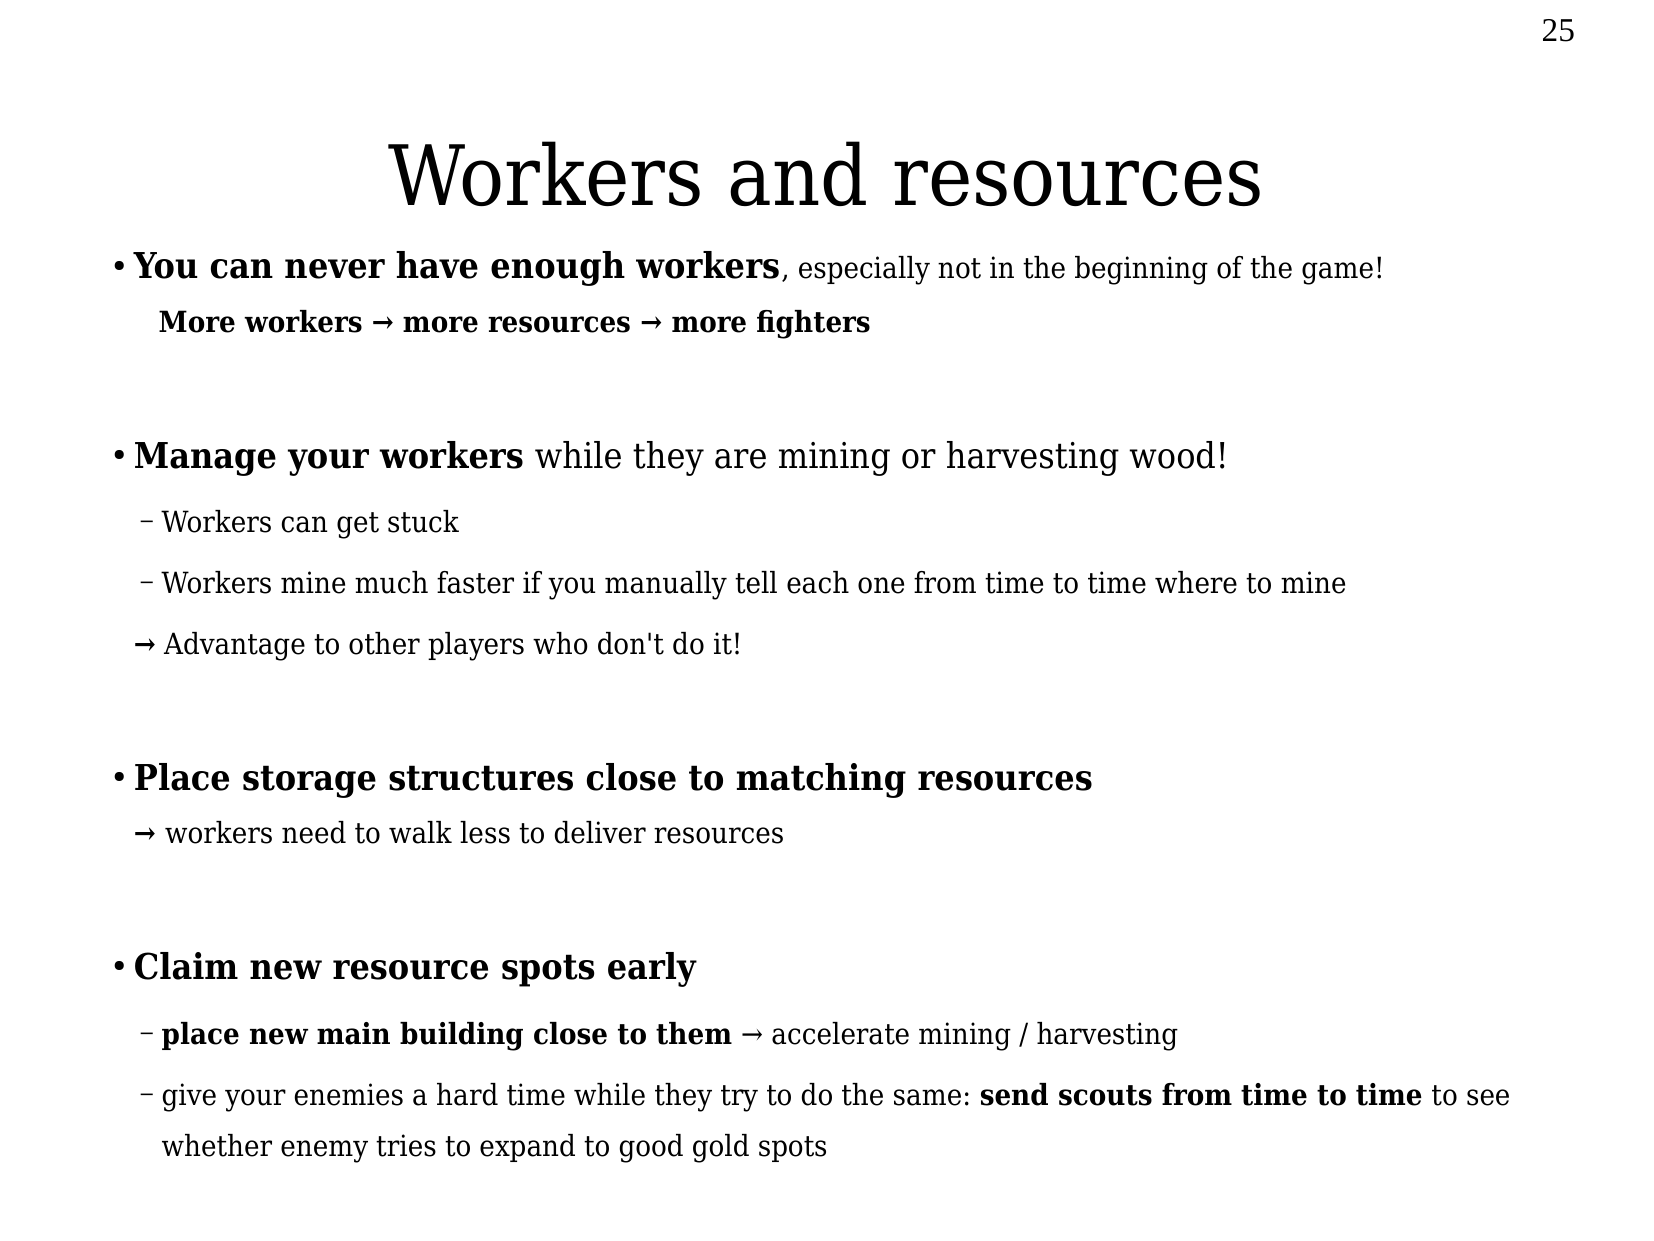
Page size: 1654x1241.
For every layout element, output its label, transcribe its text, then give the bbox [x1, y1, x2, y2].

list You can never have enough workers, especially not in the beginning of the game! More workers → more resources → more fighters Manage your workers while they are mining or harvesting wood! Workers can get stuck Workers mine much faster if you manually tell each one from time to time where to mine → Advantage to other players who don't do it! Place storage structures close to matching resources → workers need to walk less to deliver resources Claim new resource spots early place new main building close to them → accelerate mining / harvesting give your enemies a hard time while they try to do the same: send scouts from time to time to see whether enemy tries to expand to good gold spots [106, 257, 1536, 1182]
title Workers and resources [82, 49, 1571, 257]
